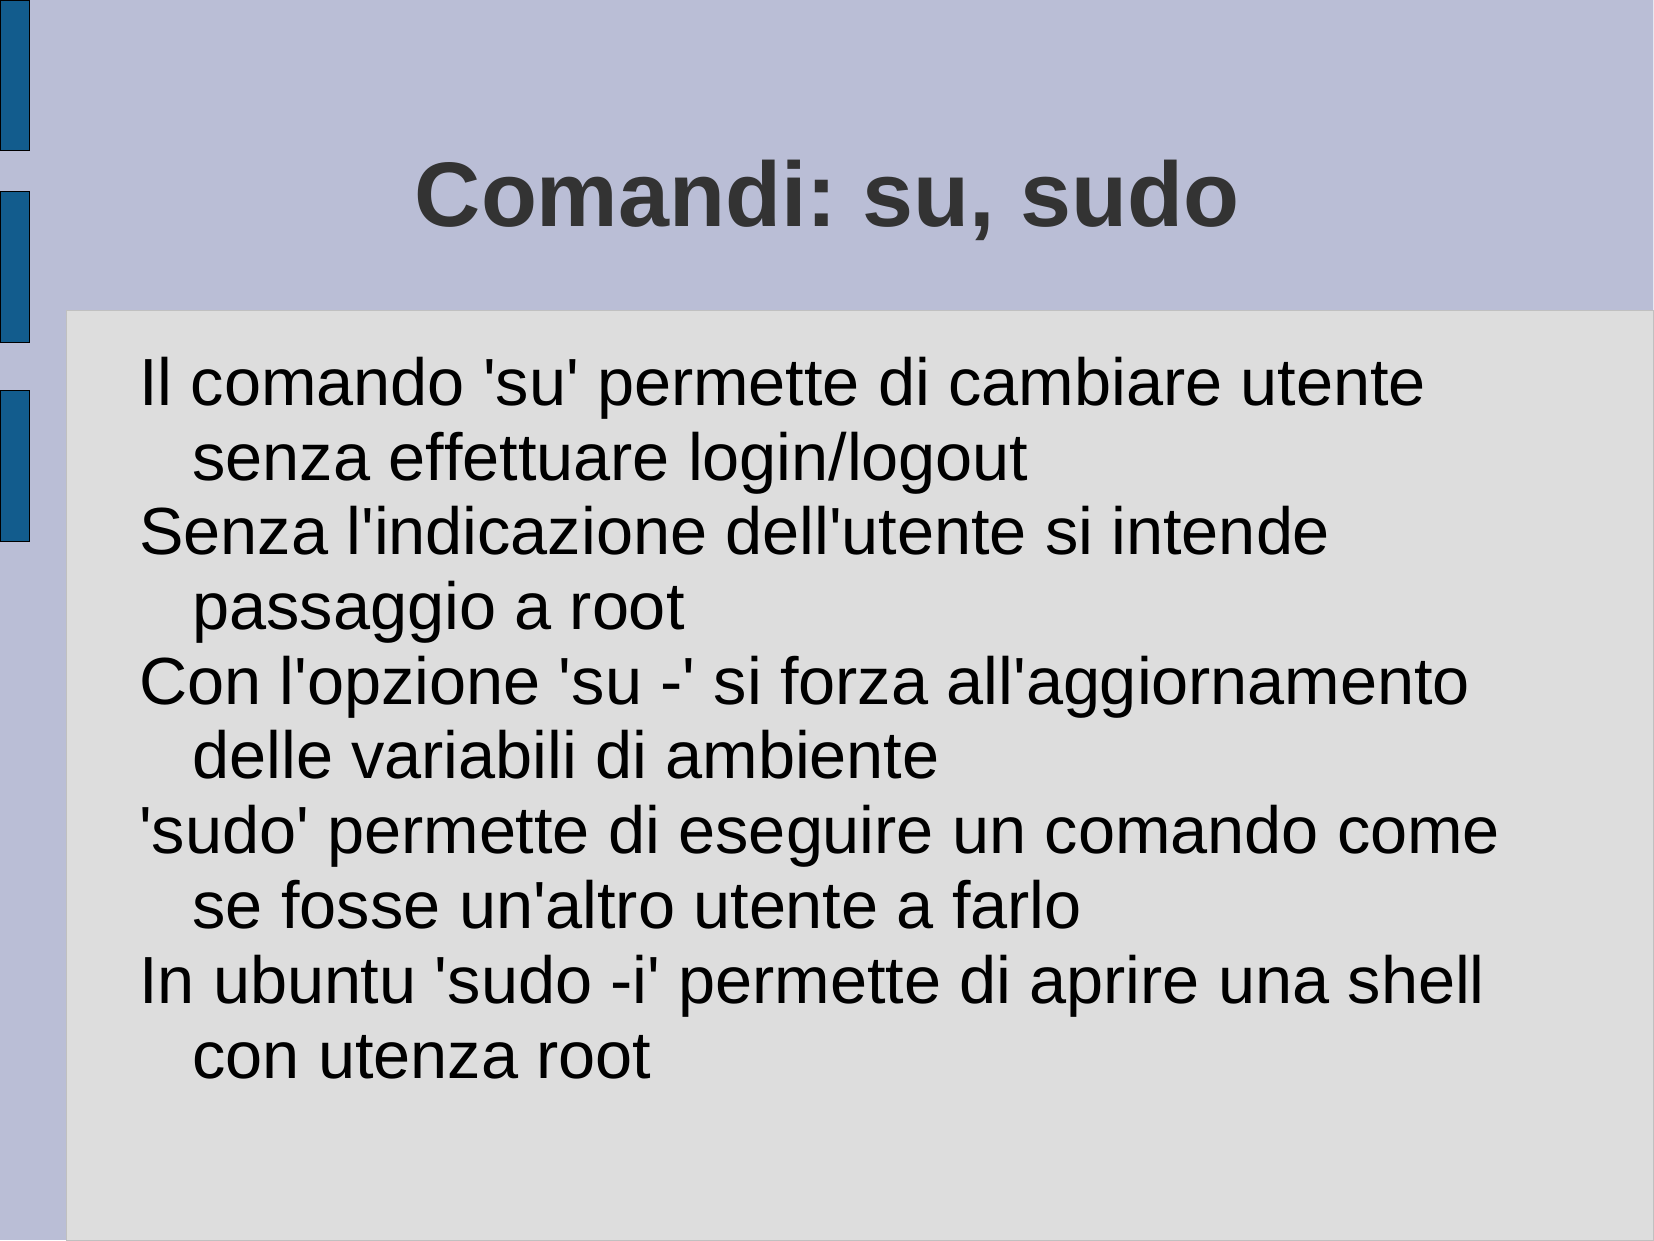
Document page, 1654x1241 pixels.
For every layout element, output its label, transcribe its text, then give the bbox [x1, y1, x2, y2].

title Comandi: su, sudo [121, 91, 1534, 299]
list Il comando 'su' permette di cambiare utente senza effettuare login/logout Senza l'indicazione dell'utente si intende passaggio a root Con l'opzione 'su -' si forza all'aggiornamento delle variabili di ambiente 'sudo' permette di eseguire un comando come se fosse un'altro utente a farlo In ubuntu 'sudo -i' permette di aprire una shell con utenza root [121, 344, 1534, 1201]
